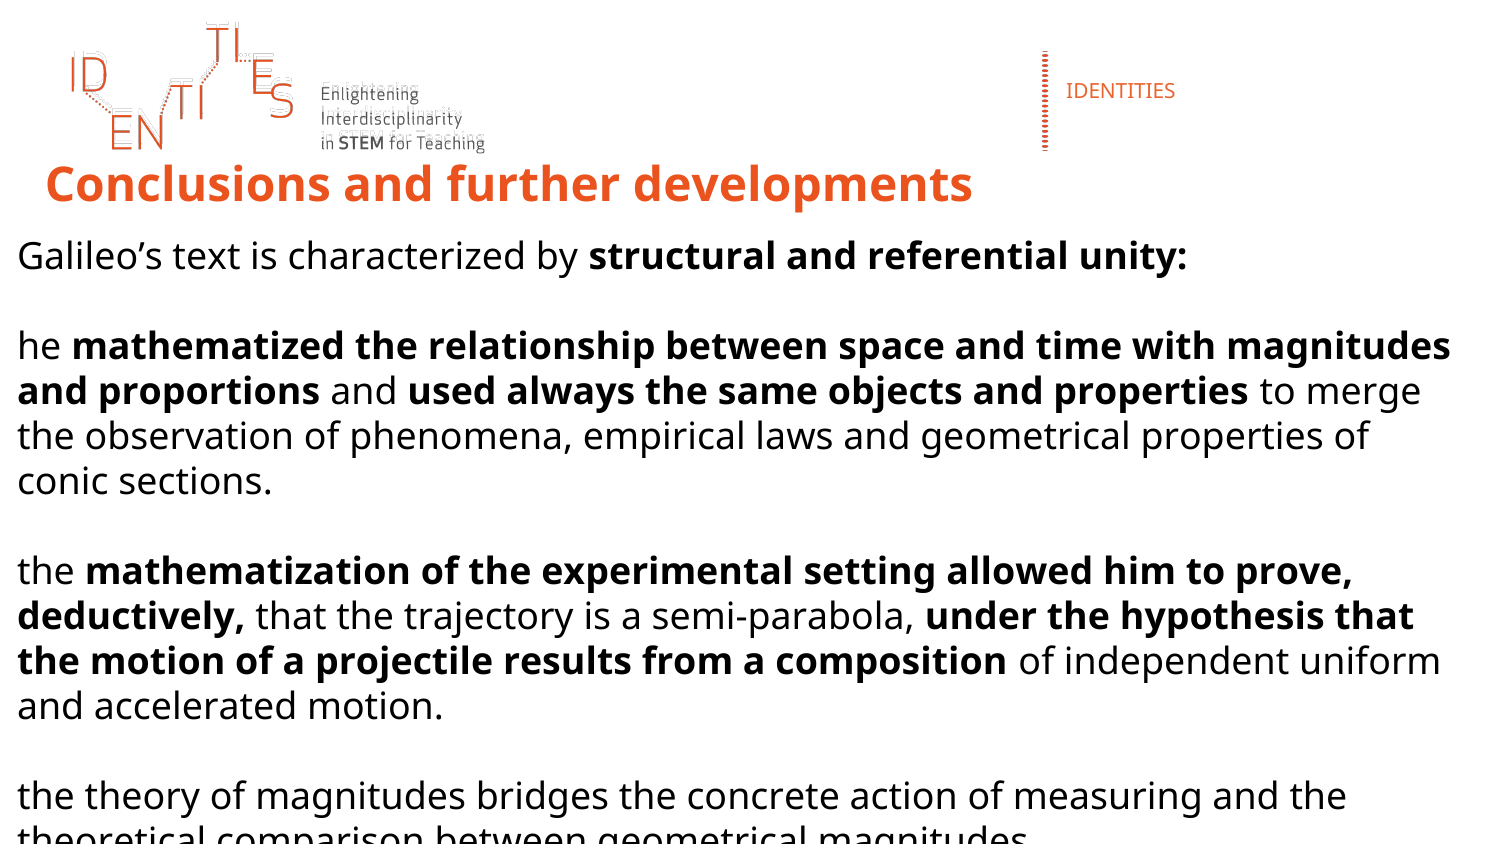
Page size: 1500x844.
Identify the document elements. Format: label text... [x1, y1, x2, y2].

text_box Conclusions and further developments [29, 146, 1500, 697]
text_box IDENTITIES [1055, 72, 1452, 122]
picture [1042, 51, 1051, 151]
picture [71, 18, 485, 157]
text_box Galileo’s text is characterized by structural and referential unity: he mathematized the relationship between space and time with magnitudes and proportions and used always the same objects and properties to merge the observation of phenomena, empirical laws and geometrical properties of conic sections. the mathematization of the experimental setting allowed him to prove, deductively, that the trajectory is a semi-parabola, under the hypothesis that the motion of a projectile results from a composition of independent uniform and accelerated motion. the theory of magnitudes bridges the concrete action of measuring and the theoretical comparison between geometrical magnitudes. [2, 217, 1473, 844]
